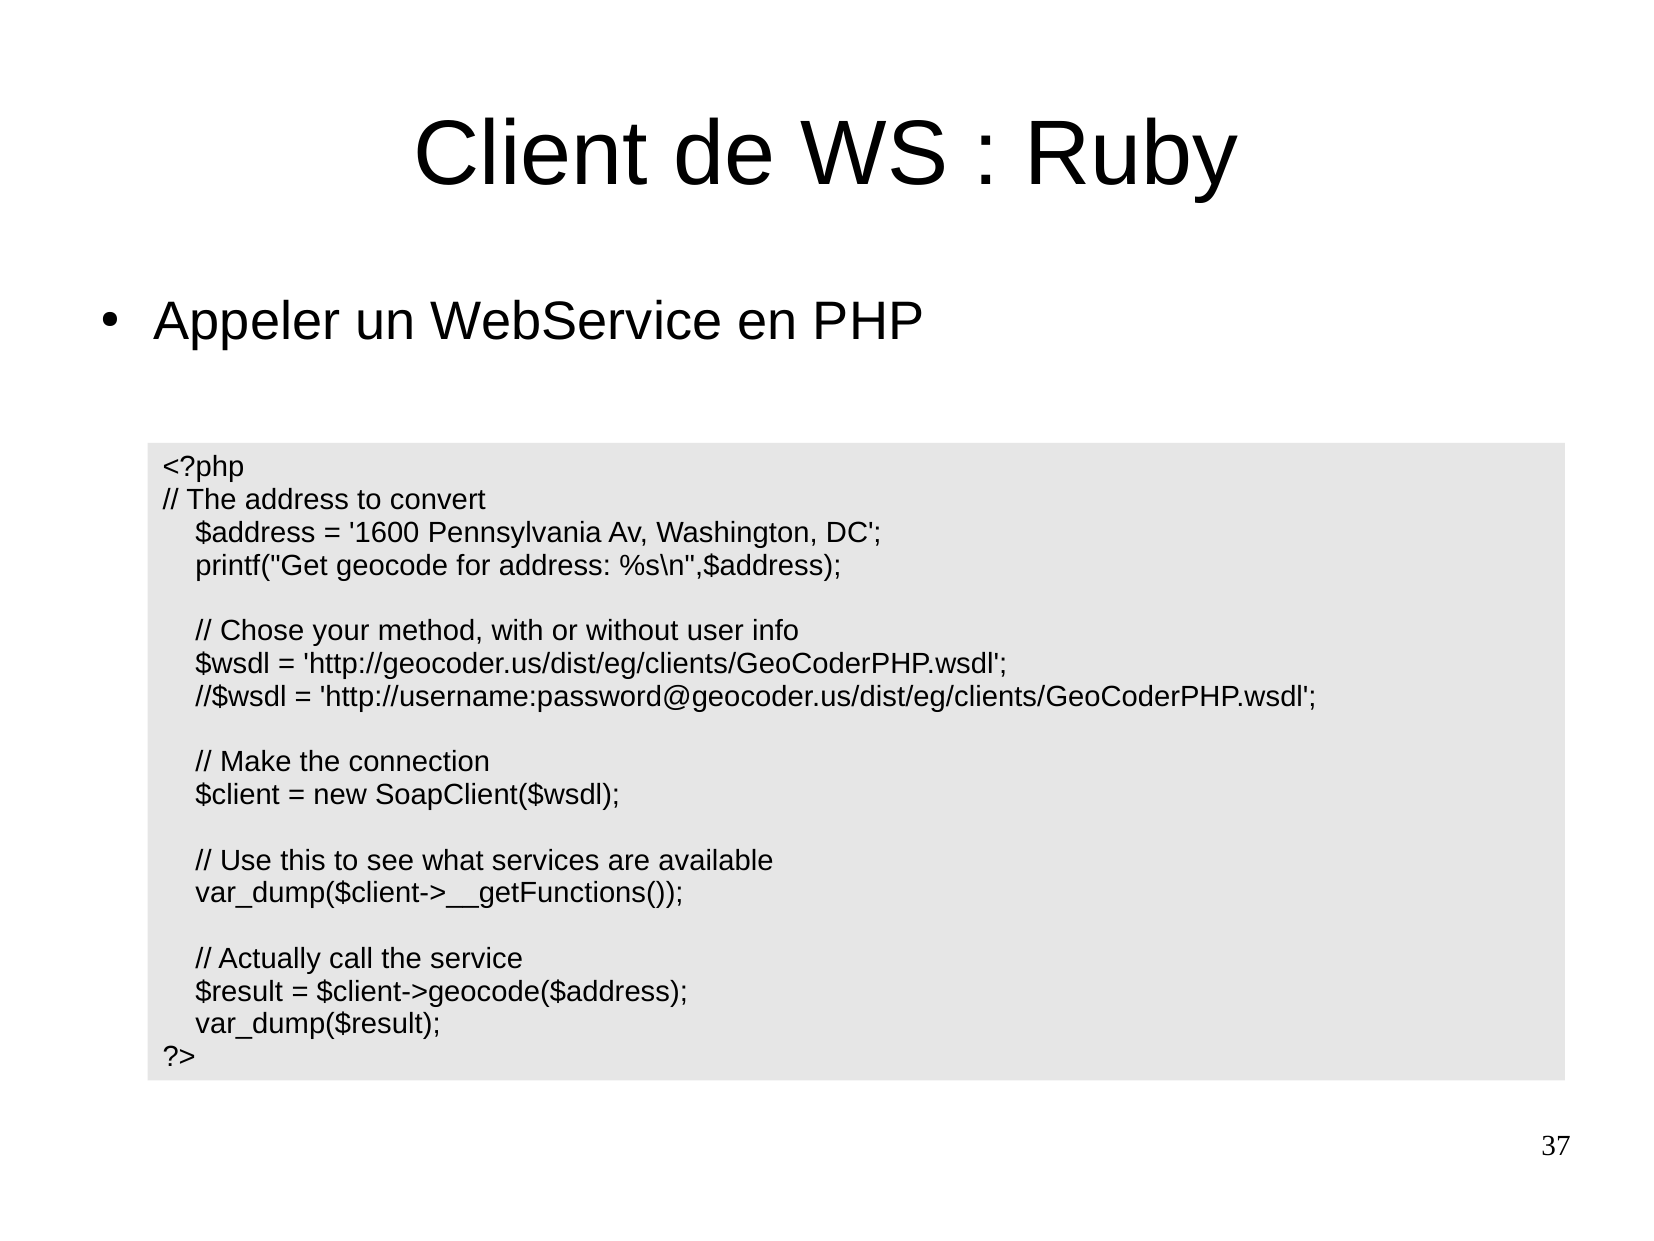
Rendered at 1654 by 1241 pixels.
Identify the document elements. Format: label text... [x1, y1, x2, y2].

title Client de WS : Ruby [82, 56, 1571, 250]
text_box <?php // The address to convert $address = '1600 Pennsylvania Av, Washington, DC'; printf("Get geocode for address: %s\n",$address); // Chose your method, with or without user info $wsdl = 'http://geocoder.us/dist/eg/clients/GeoCoderPHP.wsdl'; //$wsdl = 'http://username:password@geocoder.us/dist/eg/clients/GeoCoderPHP.wsdl'; // Make the connection $client = new SoapClient($wsdl); // Use this to see what services are available var_dump($client->__getFunctions()); // Actually call the service $result = $client->geocode($address); var_dump($result); ?> [147, 442, 1565, 1081]
list Appeler un WebService en PHP [82, 290, 1571, 1094]
